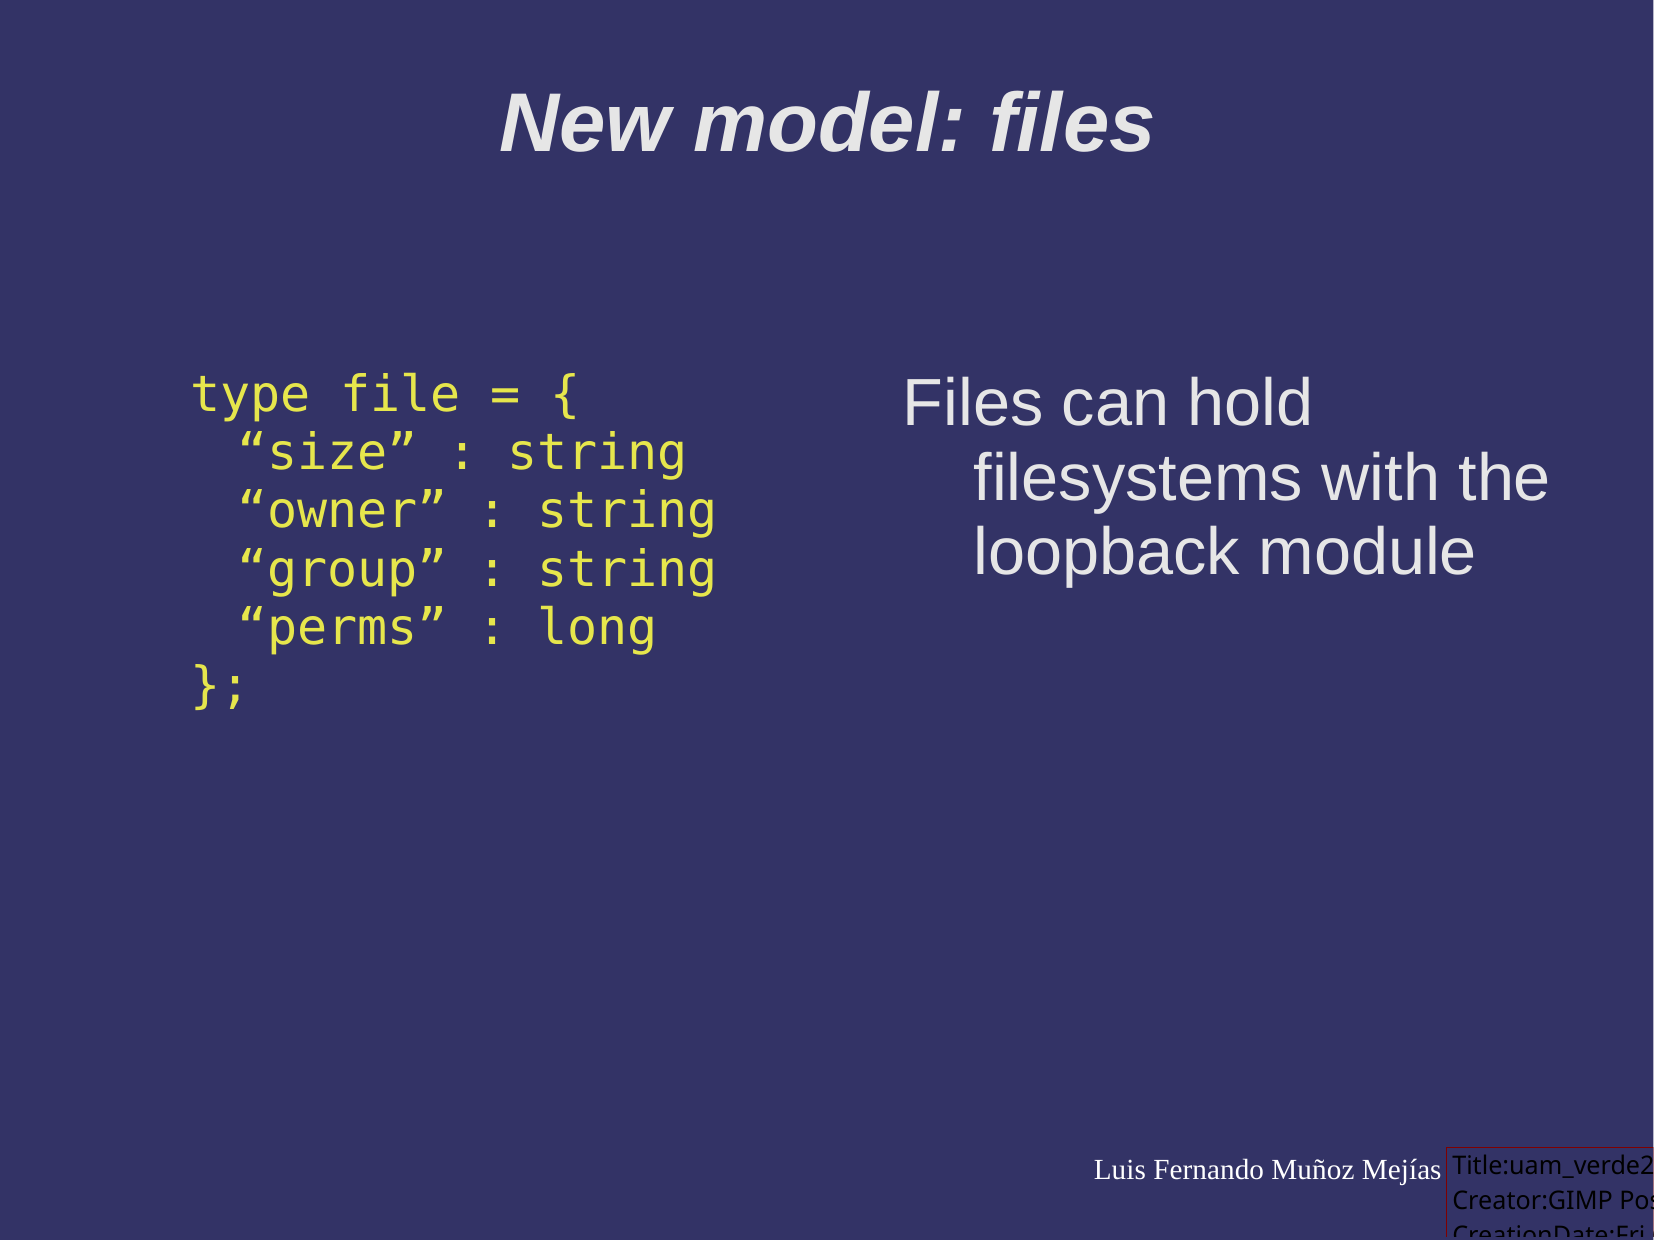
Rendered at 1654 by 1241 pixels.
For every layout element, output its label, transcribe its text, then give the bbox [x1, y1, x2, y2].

list Files can hold filesystems with the loopback module [891, 364, 1570, 1147]
title New model: files [121, 19, 1534, 227]
list type file = { “size” : string “owner” : string “group” : string “perms” : long }; [178, 364, 858, 1147]
